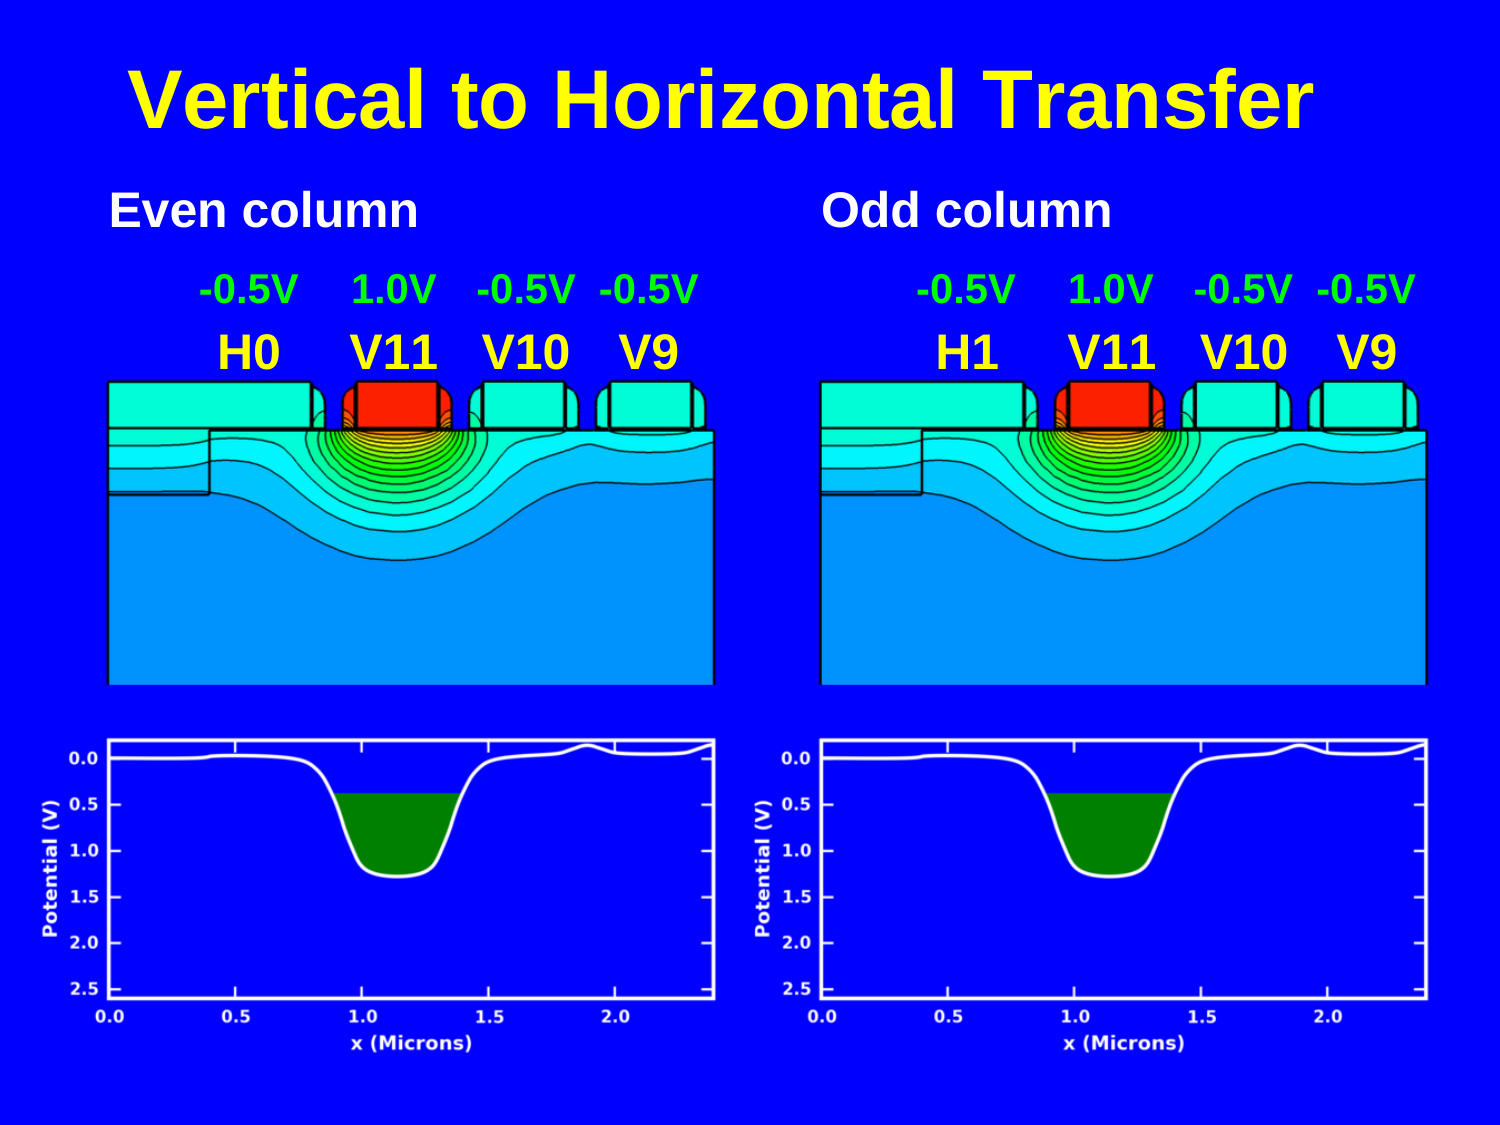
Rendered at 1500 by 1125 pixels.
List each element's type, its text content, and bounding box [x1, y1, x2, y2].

text_box V9 [603, 321, 695, 389]
text_box Even column [93, 174, 435, 247]
picture [37, 374, 1462, 1056]
title Vertical to Horizontal Transfer [112, 37, 1388, 163]
text_box Odd column [806, 174, 1128, 247]
text_box V11 [1052, 316, 1172, 389]
text_box V9 [1321, 321, 1413, 389]
text_box -0.5V [461, 258, 584, 321]
text_box -0.5V [184, 258, 314, 321]
text_box -0.5V [1301, 258, 1431, 321]
text_box -0.5V [901, 258, 1031, 321]
text_box 1.0V [336, 258, 452, 321]
text_box -0.5V [1178, 258, 1301, 321]
text_box -0.5V [584, 258, 714, 321]
text_box H1 [920, 321, 1014, 389]
text_box V10 [466, 321, 586, 389]
text_box V11 [334, 316, 453, 389]
text_box 1.0V [1053, 258, 1169, 321]
text_box H0 [202, 321, 296, 389]
text_box V10 [1185, 321, 1304, 389]
